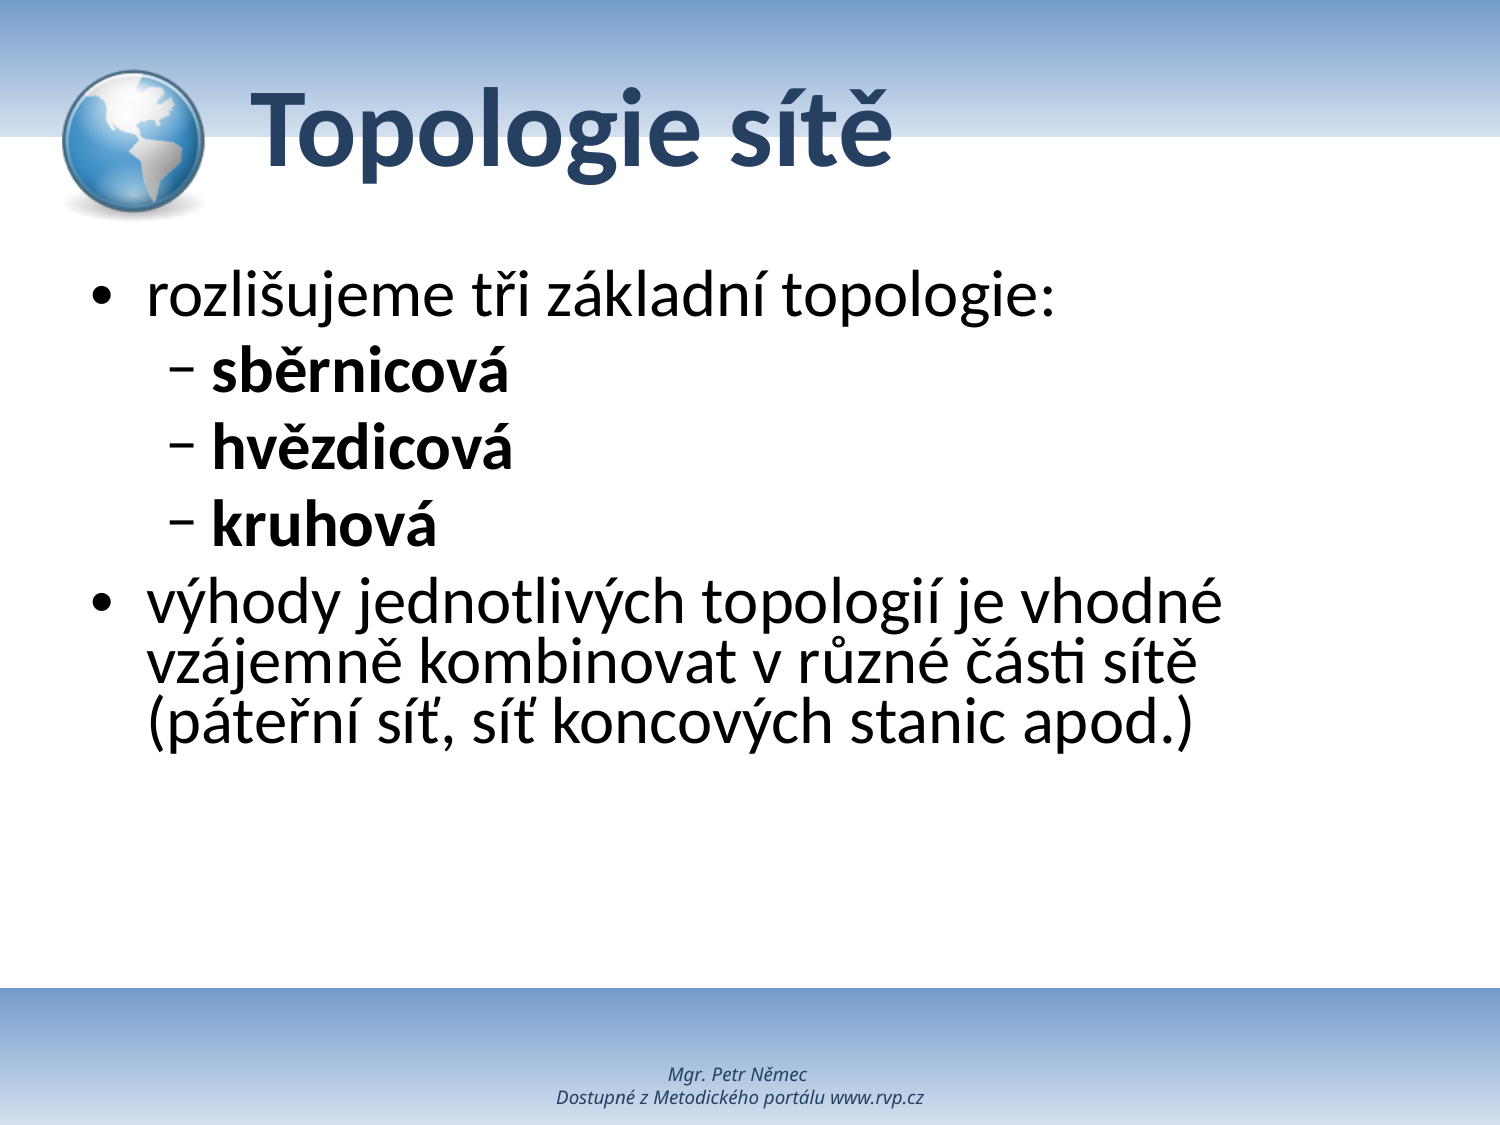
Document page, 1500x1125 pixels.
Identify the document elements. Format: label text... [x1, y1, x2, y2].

list rozlišujeme tři základní topologie: sběrnicová hvězdicová kruhová výhody jednotlivých topologií je vhodné vzájemně kombinovat v různé části sítě (páteřní síť, síť koncových stanic apod.) [75, 260, 1426, 1004]
picture [56, 67, 211, 222]
title Topologie sítě [235, 45, 1426, 233]
